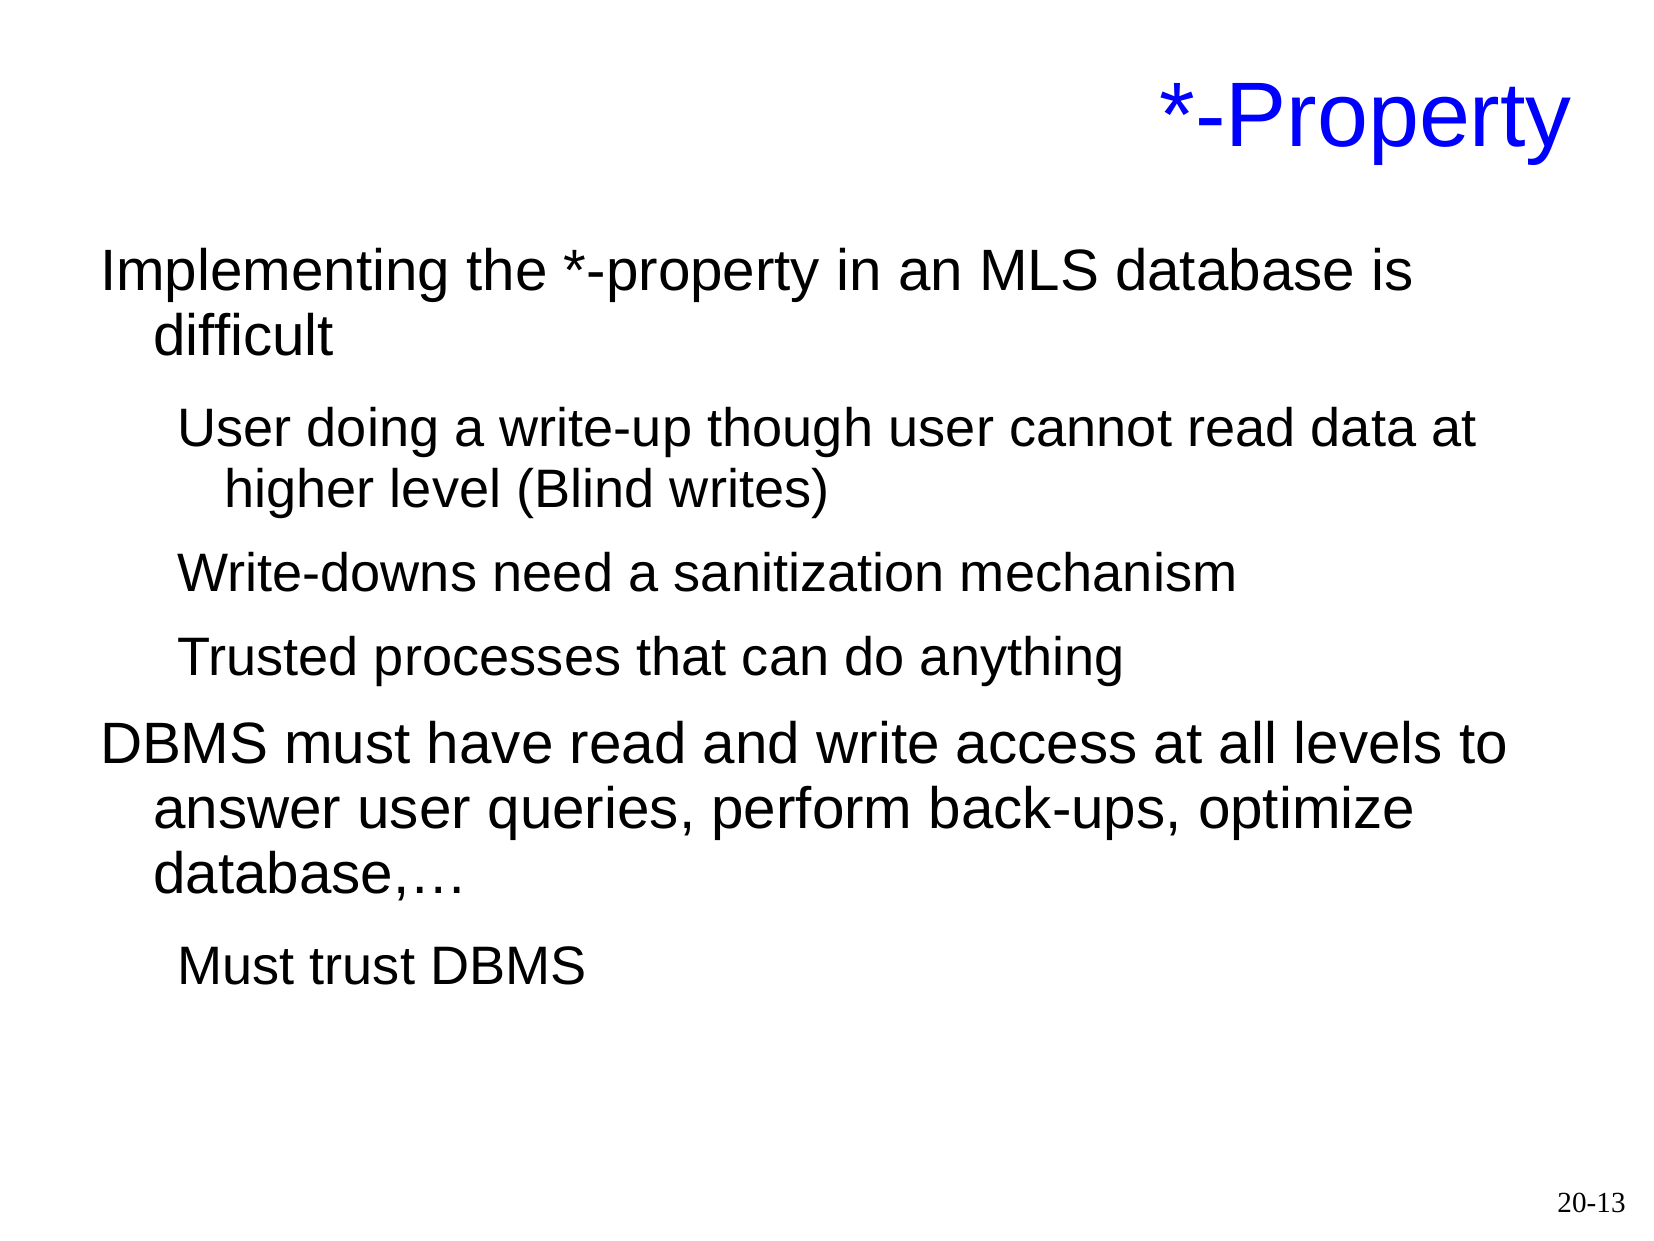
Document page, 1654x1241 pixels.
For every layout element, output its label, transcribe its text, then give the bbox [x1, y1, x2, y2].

title *-Property [84, 11, 1573, 218]
list Implementing the *-property in an MLS database is difficult User doing a write-up though user cannot read data at higher level (Blind writes) Write-downs need a sanitization mechanism Trusted processes that can do anything DBMS must have read and write access at all levels to answer user queries, perform back-ups, optimize database,… Must trust DBMS [82, 237, 1571, 1170]
